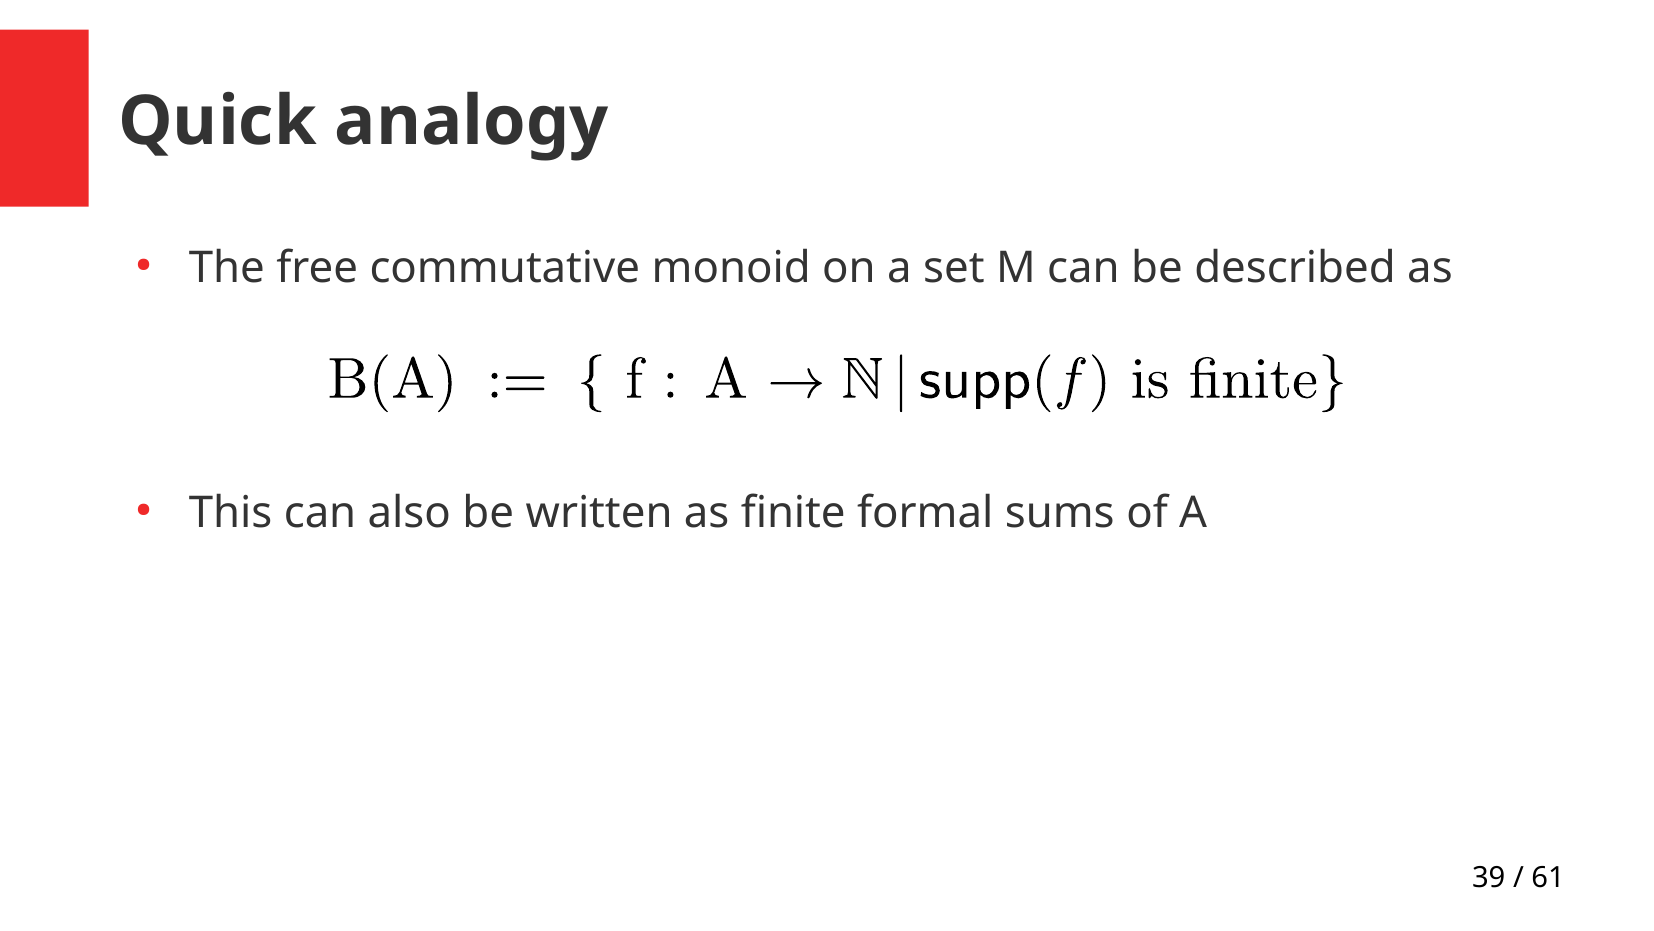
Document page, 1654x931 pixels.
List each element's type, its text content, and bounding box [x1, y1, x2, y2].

title Quick analogy [118, 29, 1595, 207]
list The free commutative monoid on a set M can be described as This can also be written as finite formal sums of A [118, 236, 1595, 798]
text_box [329, 354, 1343, 413]
